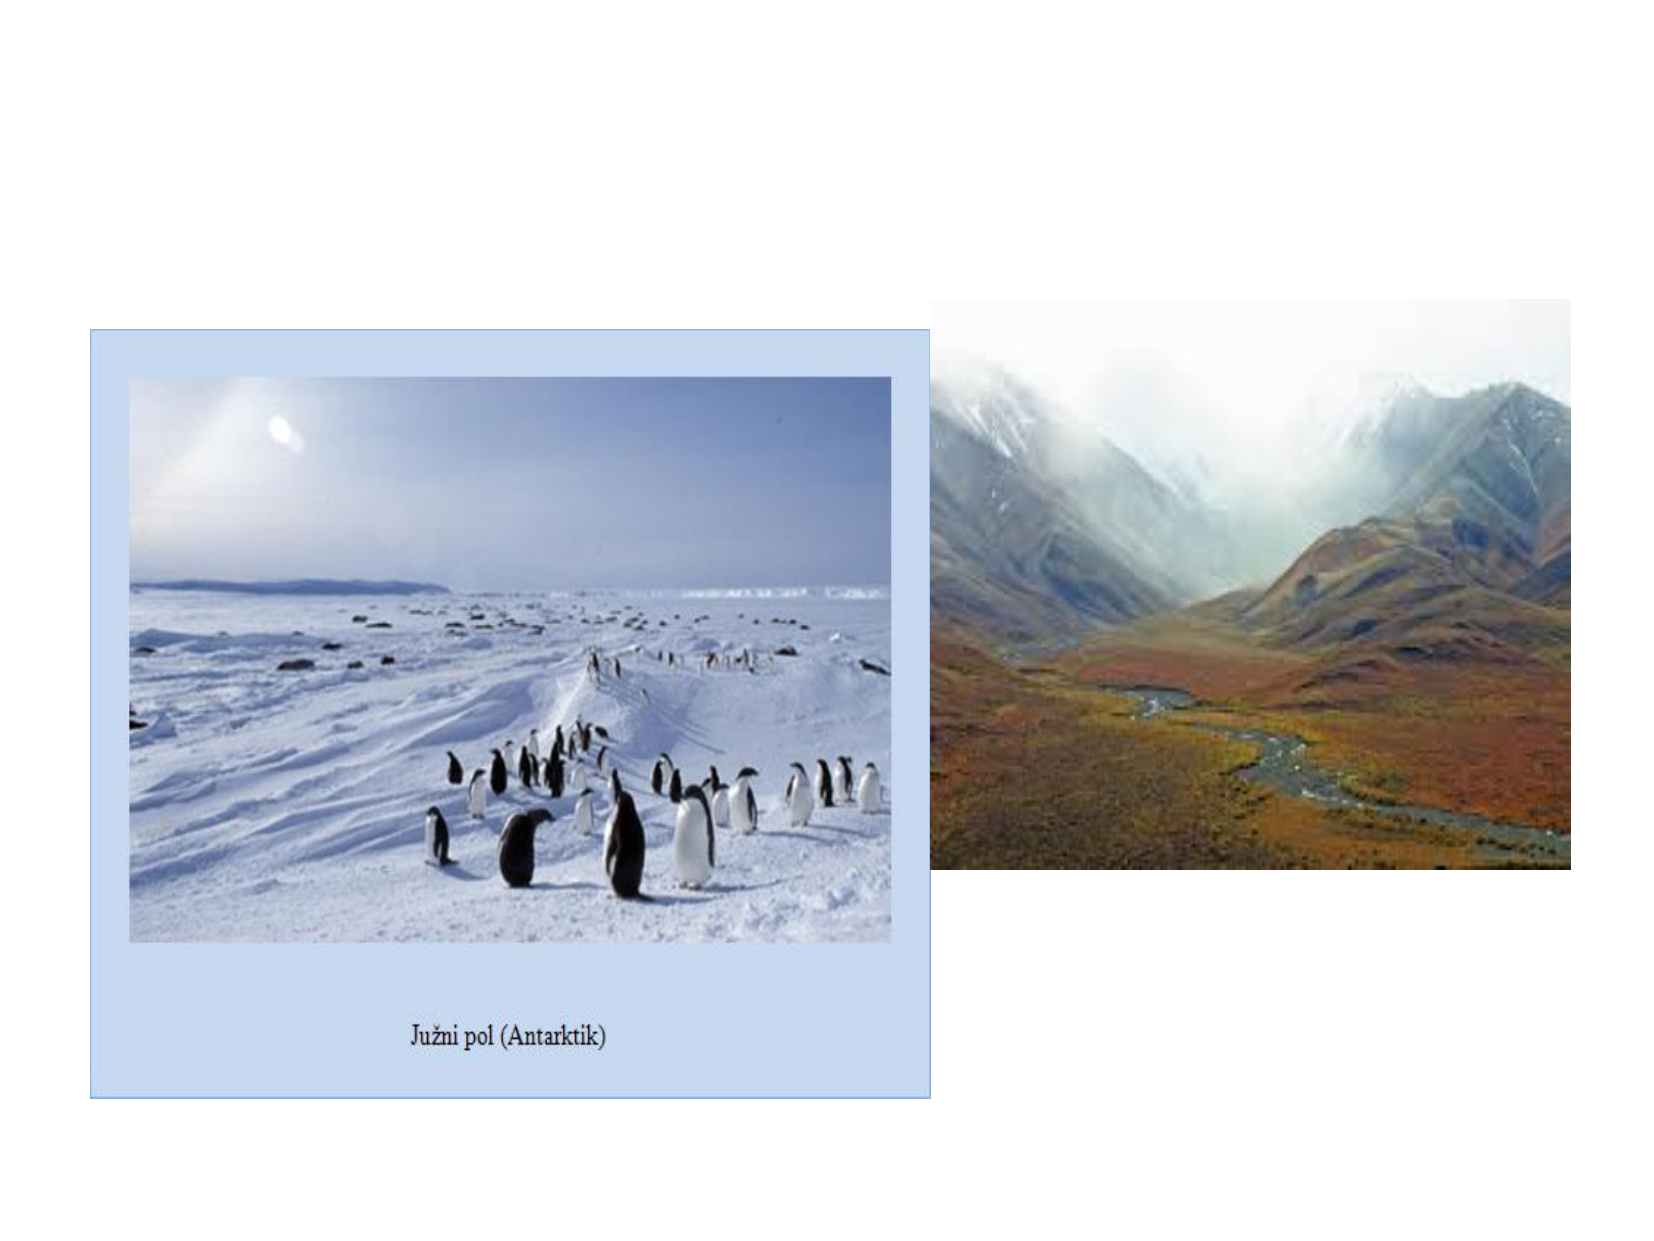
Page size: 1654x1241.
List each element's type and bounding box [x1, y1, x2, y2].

picture [90, 299, 1571, 1099]
